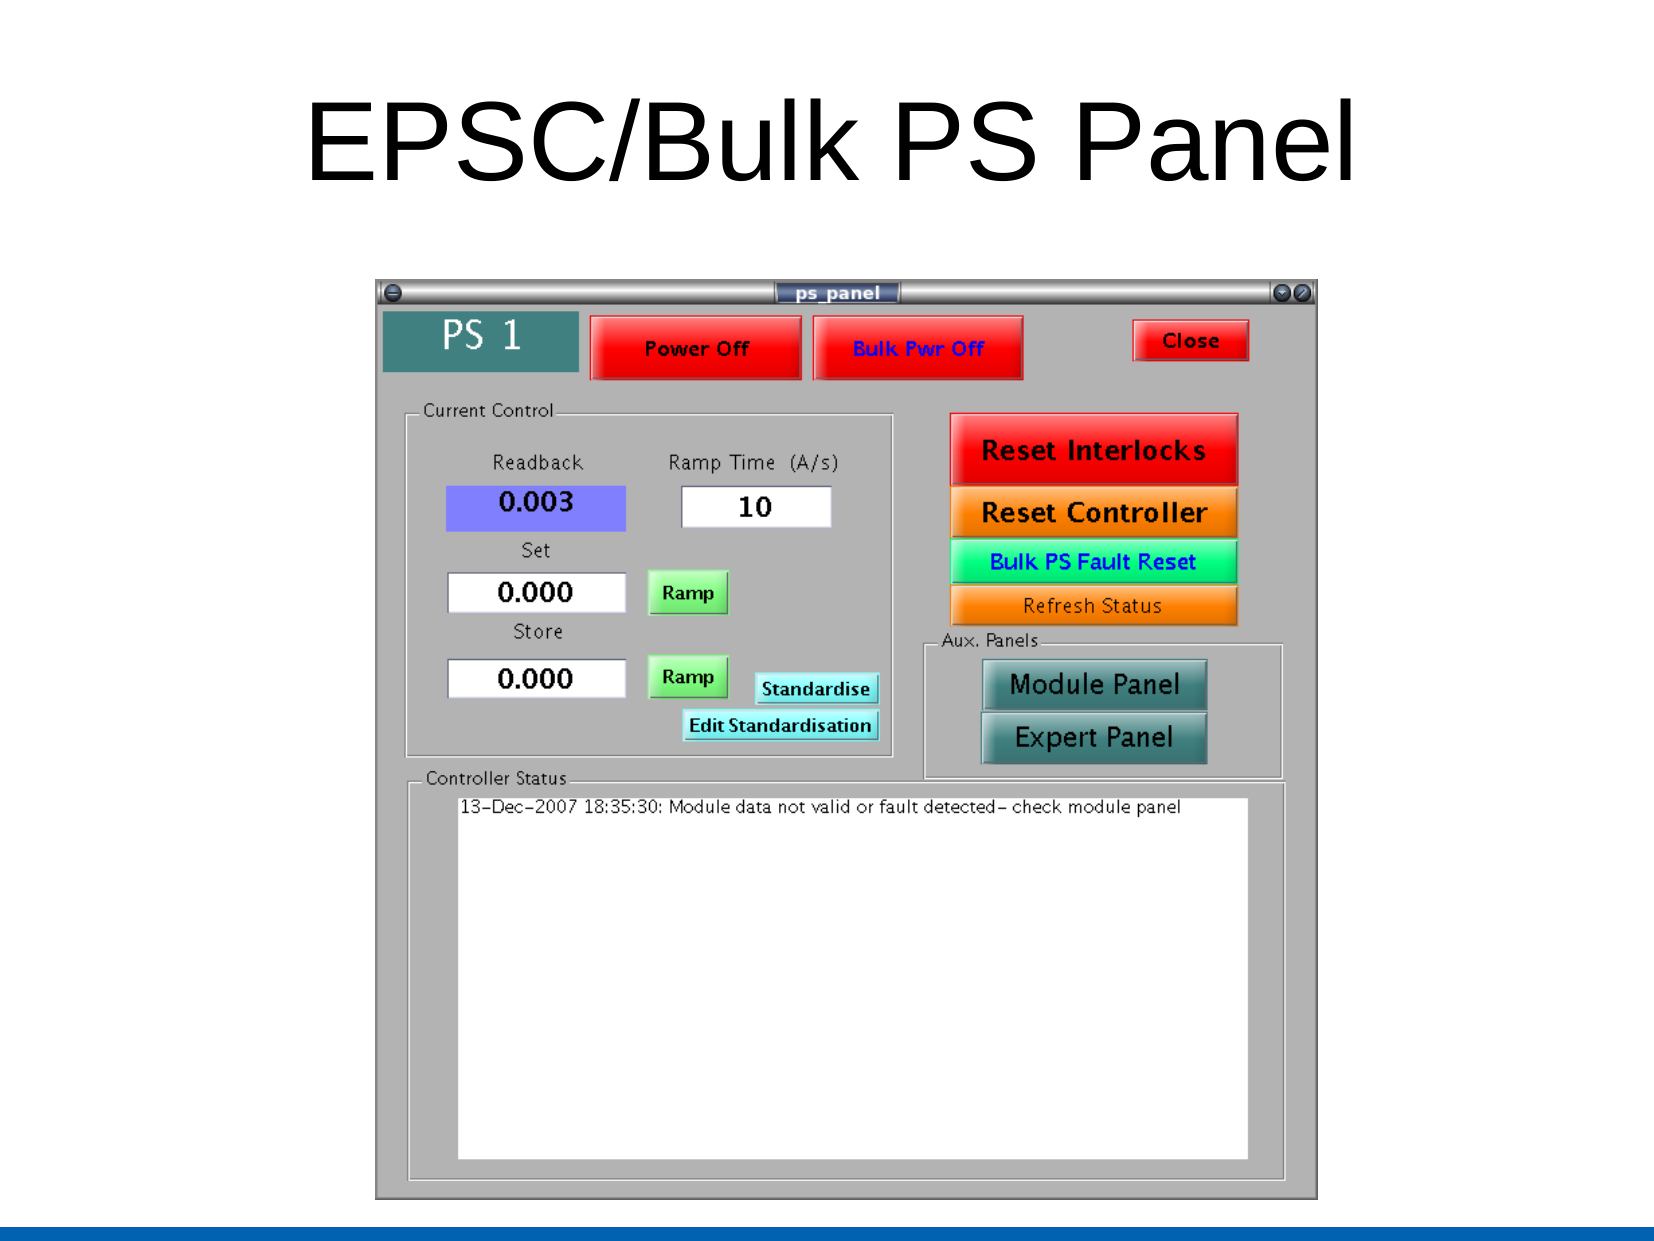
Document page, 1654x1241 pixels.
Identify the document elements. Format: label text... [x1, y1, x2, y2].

picture [375, 279, 1318, 1201]
title EPSC/Bulk PS Panel [125, 37, 1538, 245]
